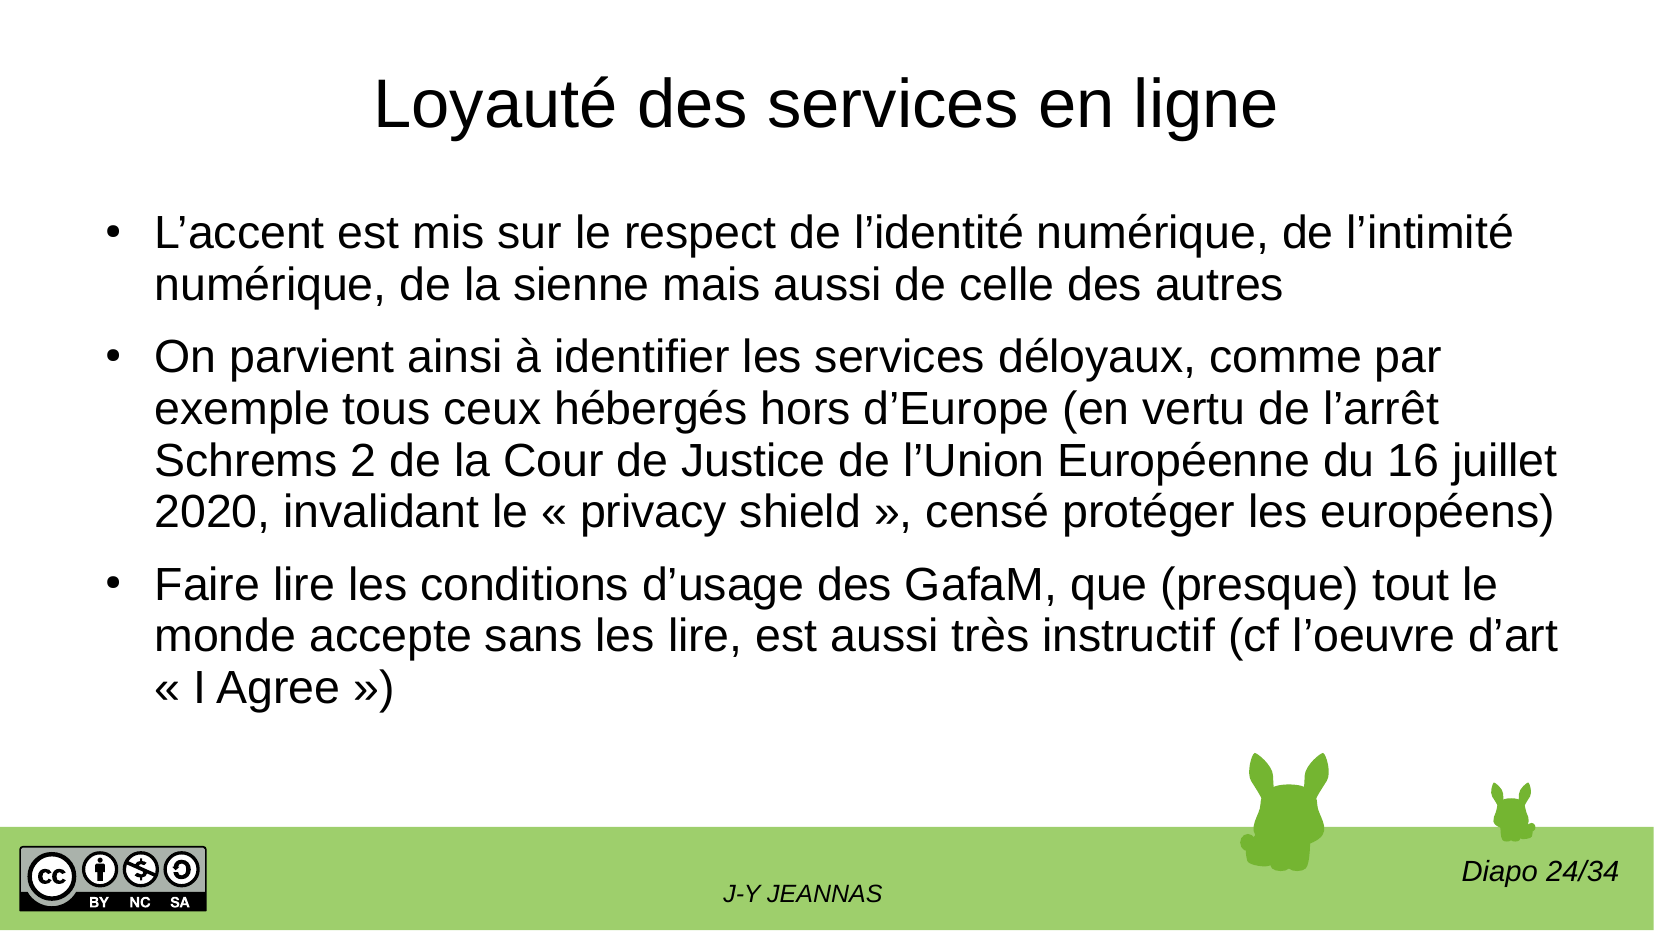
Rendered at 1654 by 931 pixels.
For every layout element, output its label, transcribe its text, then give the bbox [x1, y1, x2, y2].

list L’accent est mis sur le respect de l’identité numérique, de l’intimité numérique, de la sienne mais aussi de celle des autres On parvient ainsi à identifier les services déloyaux, comme par exemple tous ceux hébergés hors d’Europe (en vertu de l’arrêt Schrems 2 de la Cour de Justice de l’Union Européenne du 16 juillet 2020, invalidant le « privacy shield », censé protéger les européens) Faire lire les conditions d’usage des GafaM, que (presque) tout le monde accepte sans les lire, est aussi très instructif (cf l’oeuvre d’art « I Agree ») [88, 206, 1565, 739]
title Loyauté des services en ligne [88, 29, 1565, 178]
